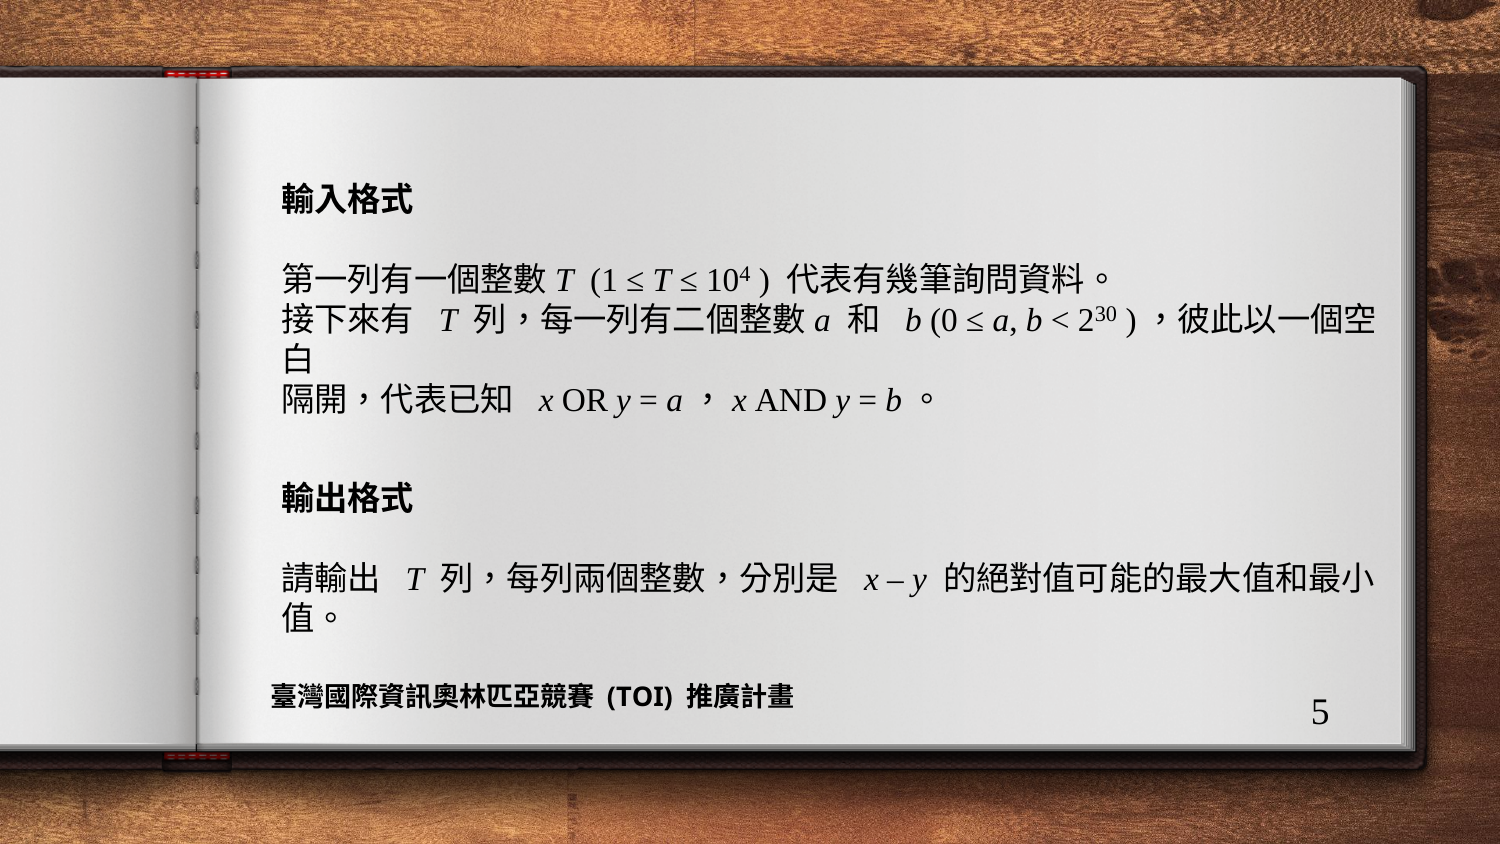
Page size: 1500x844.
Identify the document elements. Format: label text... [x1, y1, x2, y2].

text_box 輸入格式 第一列有一個整數T (1 ≤ T ≤ 104 ) 代表有幾筆詢問資料。 接下來有 T 列，每一列有二個整數a 和 b (0 ≤ a, b < 230 )，彼此以一個空白 隔開，代表已知 x OR y = a，x AND y = b。 [266, 171, 1400, 425]
text_box 輸出格式 請輸出 T 列，每列兩個整數，分別是 x – y 的絕對值可能的最大值和最小值。 [266, 469, 1400, 644]
text_box [1295, 672, 1386, 737]
